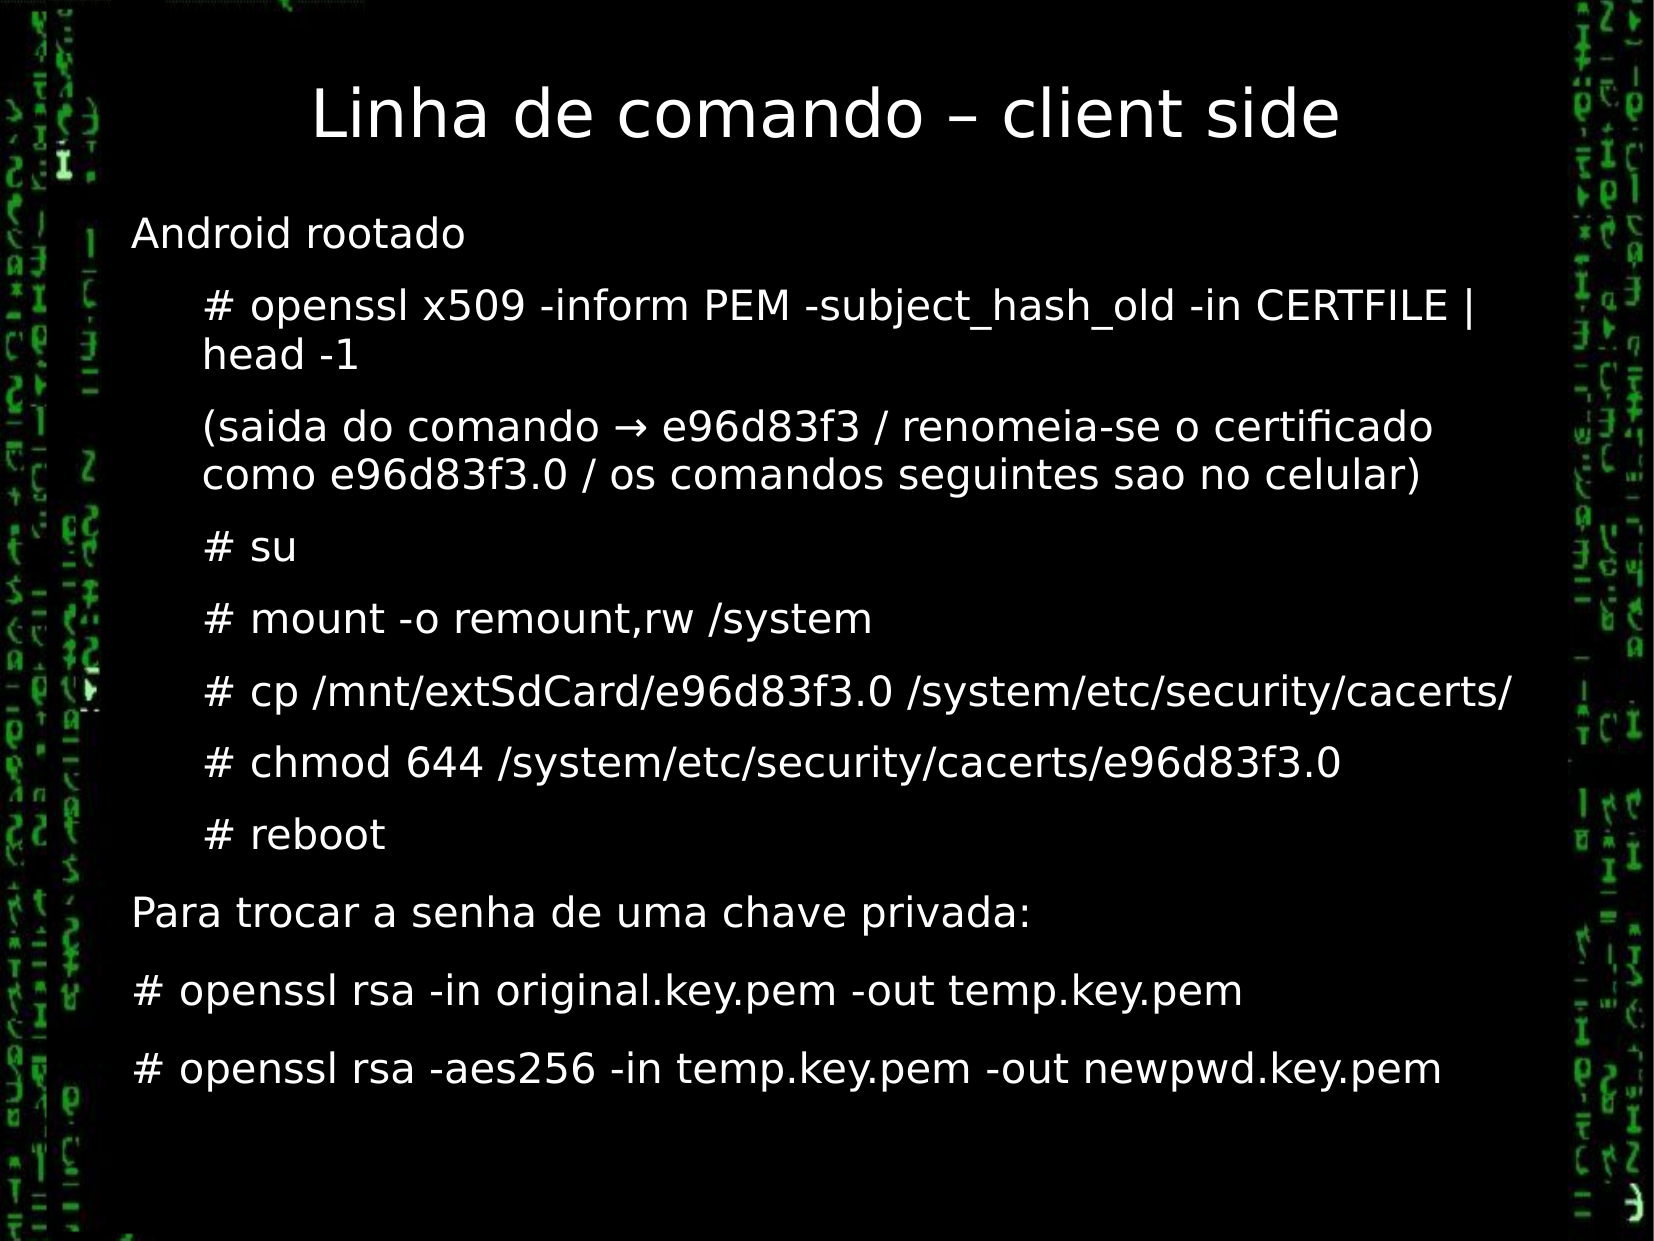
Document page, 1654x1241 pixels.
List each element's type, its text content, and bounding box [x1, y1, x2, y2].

list Android rootado # openssl x509 -inform PEM -subject_hash_old -in CERTFILE | head -1 (saida do comando → e96d83f3 / renomeia-se o certificado como e96d83f3.0 / os comandos seguintes sao no celular) # su # mount -o remount,rw /system # cp /mnt/extSdCard/e96d83f3.0 /system/etc/security/cacerts/ # chmod 644 /system/etc/security/cacerts/e96d83f3.0 # reboot Para trocar a senha de uma chave privada: # openssl rsa -in original.key.pem -out temp.key.pem # openssl rsa -aes256 -in temp.key.pem -out newpwd.key.pem [60, 210, 1531, 1201]
picture [0, 0, 1654, 1241]
title Linha de comando – client side [82, 49, 1571, 181]
